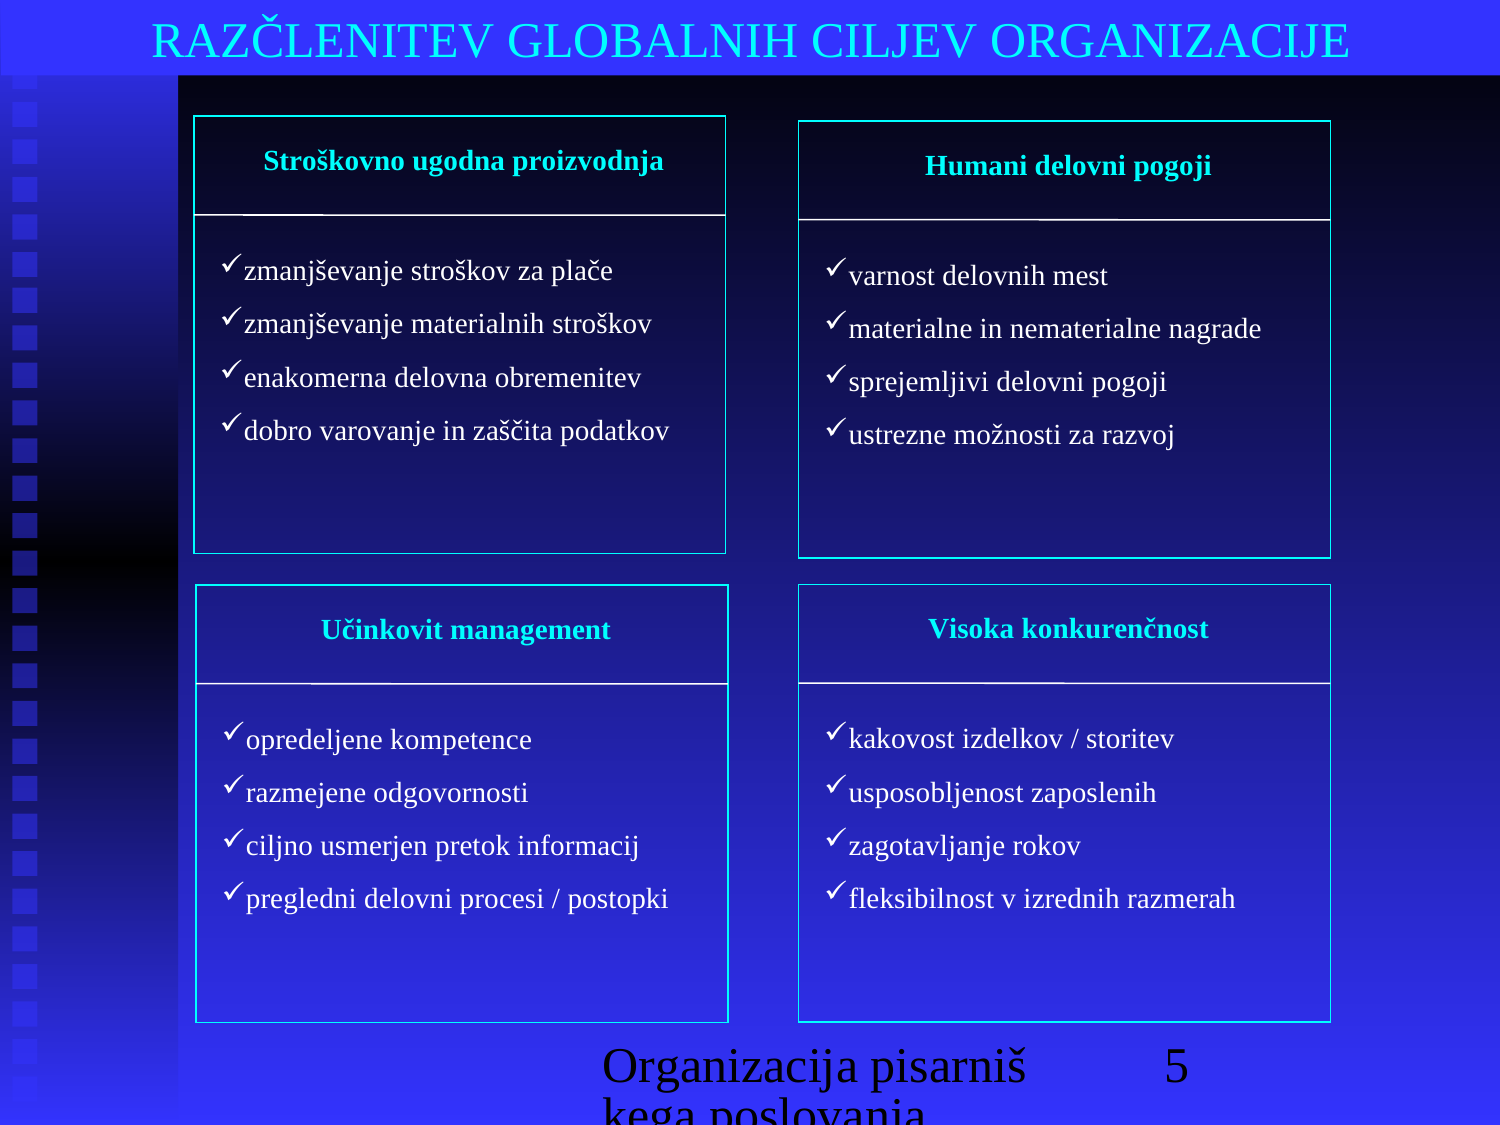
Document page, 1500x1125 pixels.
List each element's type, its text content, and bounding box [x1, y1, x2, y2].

text_box Učinkovit management [214, 602, 718, 653]
text_box varnost delovnih mest materialne in nematerialne nagrade sprejemljivi delovni pogoji ustrezne možnosti za razvoj [809, 248, 1313, 459]
text_box Humani delovni pogoji [817, 138, 1320, 189]
text_box opredeljene kompetence razmejene odgovornosti ciljno usmerjen pretok informacij pregledni delovni procesi / postopki [206, 712, 711, 976]
text_box Visoka konkurenčnost [817, 601, 1320, 653]
text_box kakovost izdelkov / storitev usposobljenost zaposlenih zagotavljanje rokov fleksibilnost v izrednih razmerah [809, 712, 1313, 922]
text_box Stroškovno ugodna proizvodnja [212, 133, 716, 185]
text_box RAZČLENITEV GLOBALNIH CILJEV ORGANIZACIJE [0, 0, 1500, 76]
text_box zmanjševanje stroškov za plače zmanjševanje materialnih stroškov enakomerna delovna obremenitev dobro varovanje in zaščita podatkov [204, 243, 709, 454]
